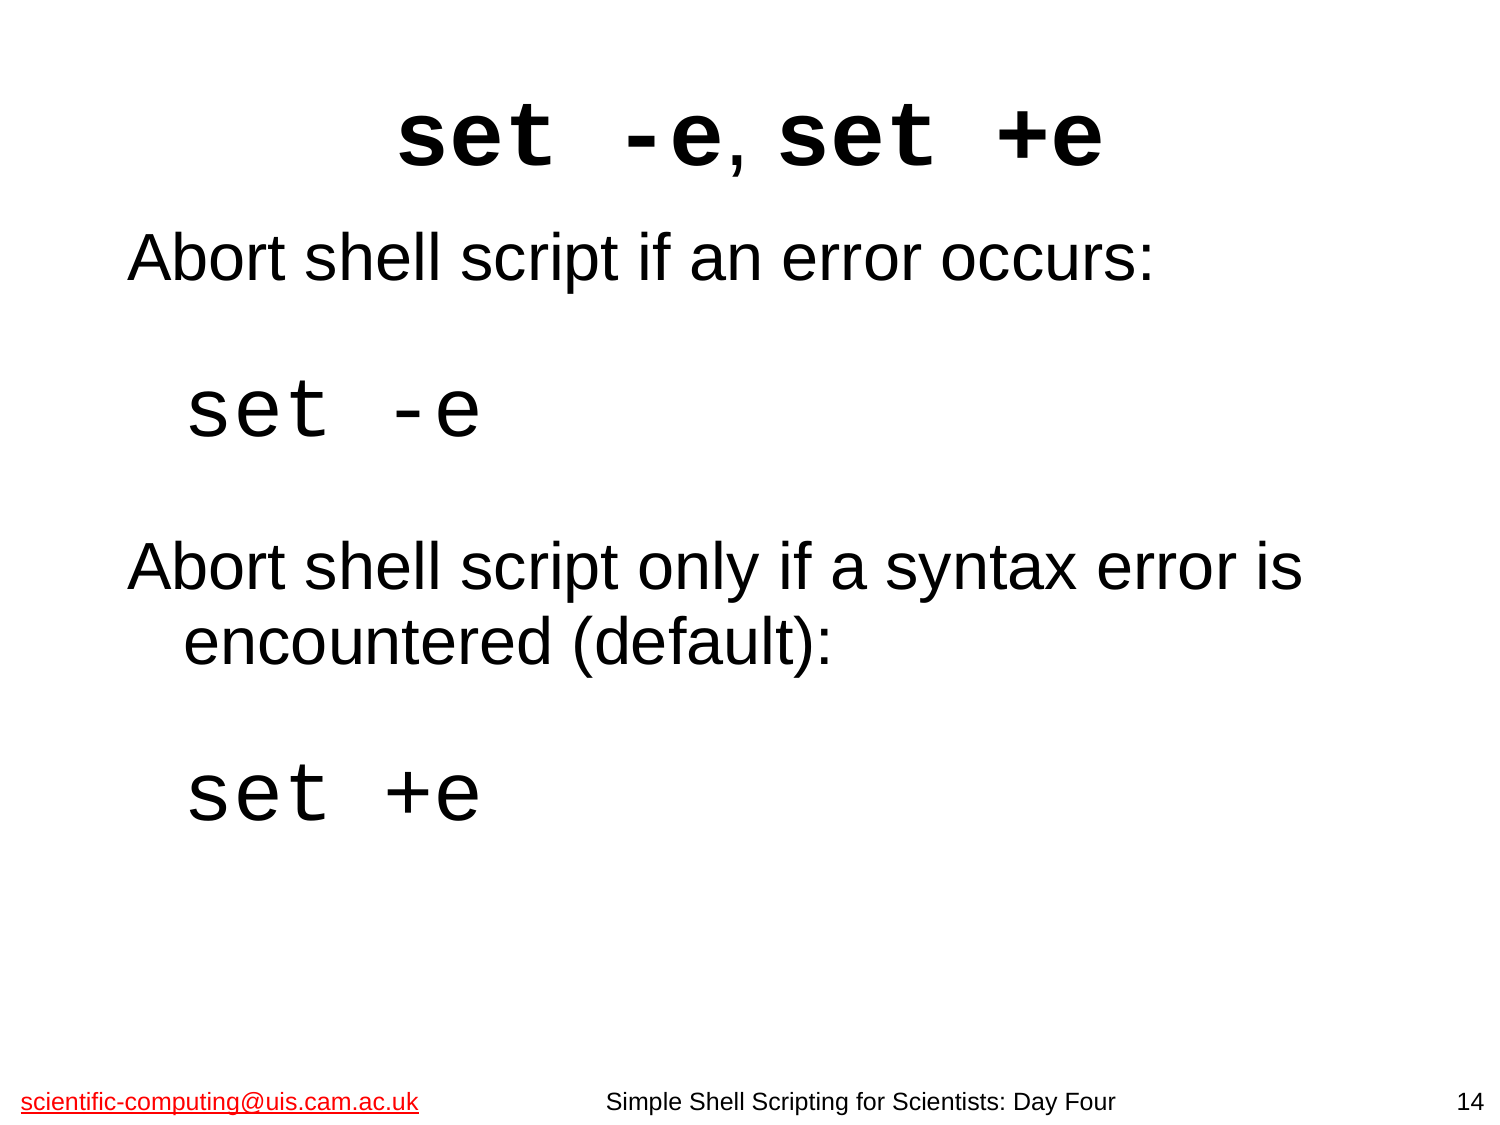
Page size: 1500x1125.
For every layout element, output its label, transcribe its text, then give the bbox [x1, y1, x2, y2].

list Abort shell script if an error occurs: set -e Abort shell script only if a syntax error is encountered (default): set +e [112, 212, 1388, 1051]
title set -e, set +e [112, 74, 1388, 201]
